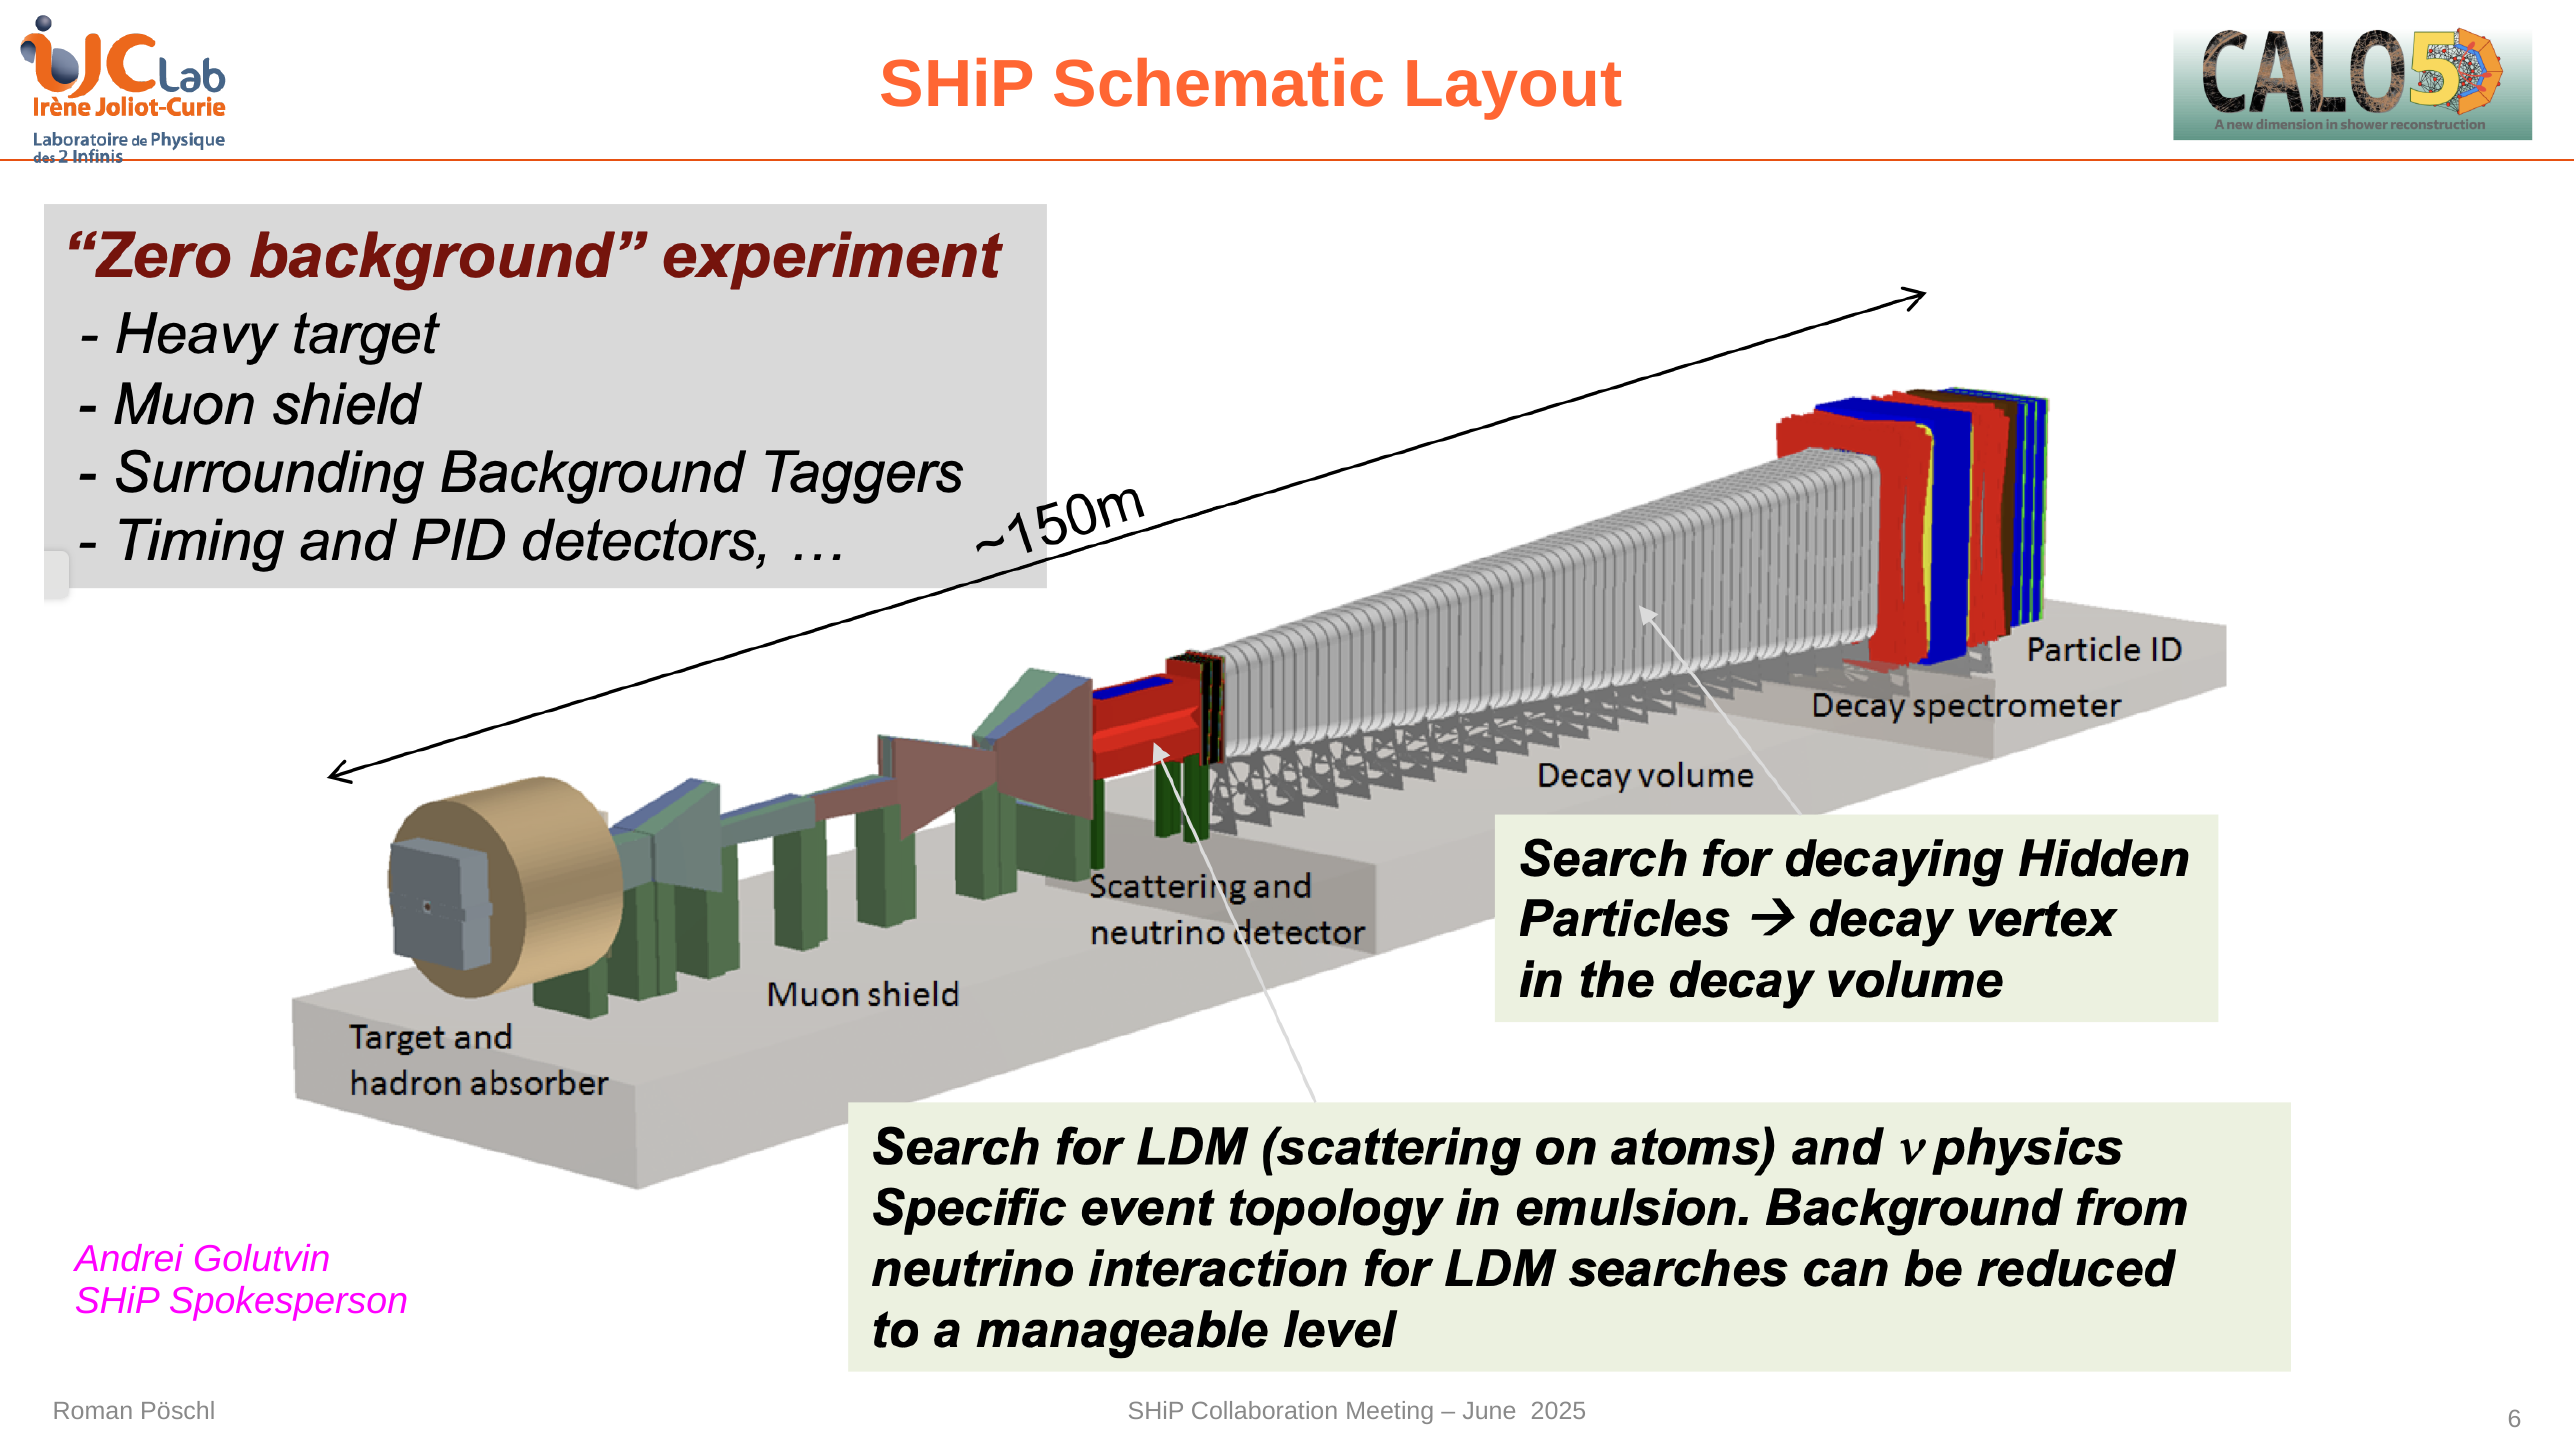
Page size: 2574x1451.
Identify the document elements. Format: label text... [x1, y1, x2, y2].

picture [2165, 5, 2534, 141]
text_box Andrei Golutvin SHiP Spokesperson [60, 1230, 424, 1329]
title SHiP Schematic Layout [93, 34, 2410, 132]
picture [44, 196, 2291, 1397]
picture [4, 0, 241, 178]
